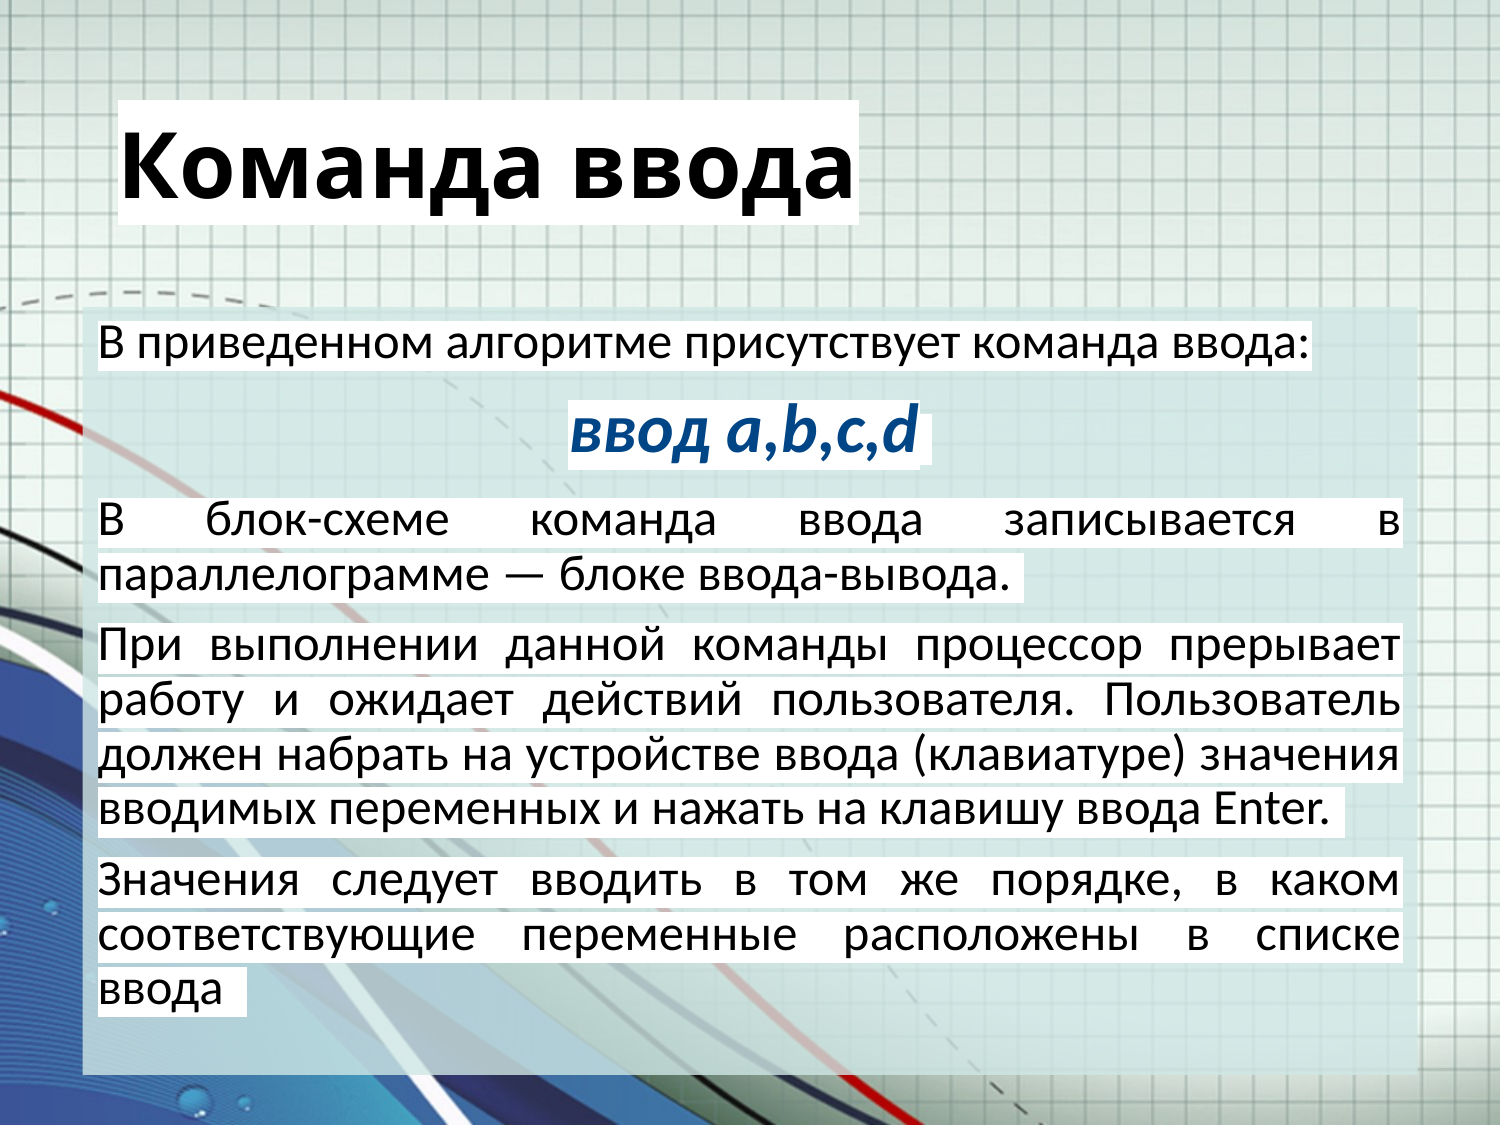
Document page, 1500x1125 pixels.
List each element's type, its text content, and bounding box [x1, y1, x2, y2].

list В приведенном алгоритме присутствует команда ввода: ввод a,b,c,d В блок-схеме команда ввода записывается в параллелограмме — блоке ввода-вывода. При выполнении данной команды процессор прерывает работу и ожидает действий пользователя. Пользователь должен набрать на устройстве ввода (клавиатуре) значения вводимых переменных и нажать на клавишу ввода Enter. Значения следует вводить в том же порядке, в каком соответствующие переменные расположены в списке ввода [82, 307, 1418, 1075]
title Команда ввода [103, 59, 1397, 278]
picture [0, 0, 1500, 1125]
